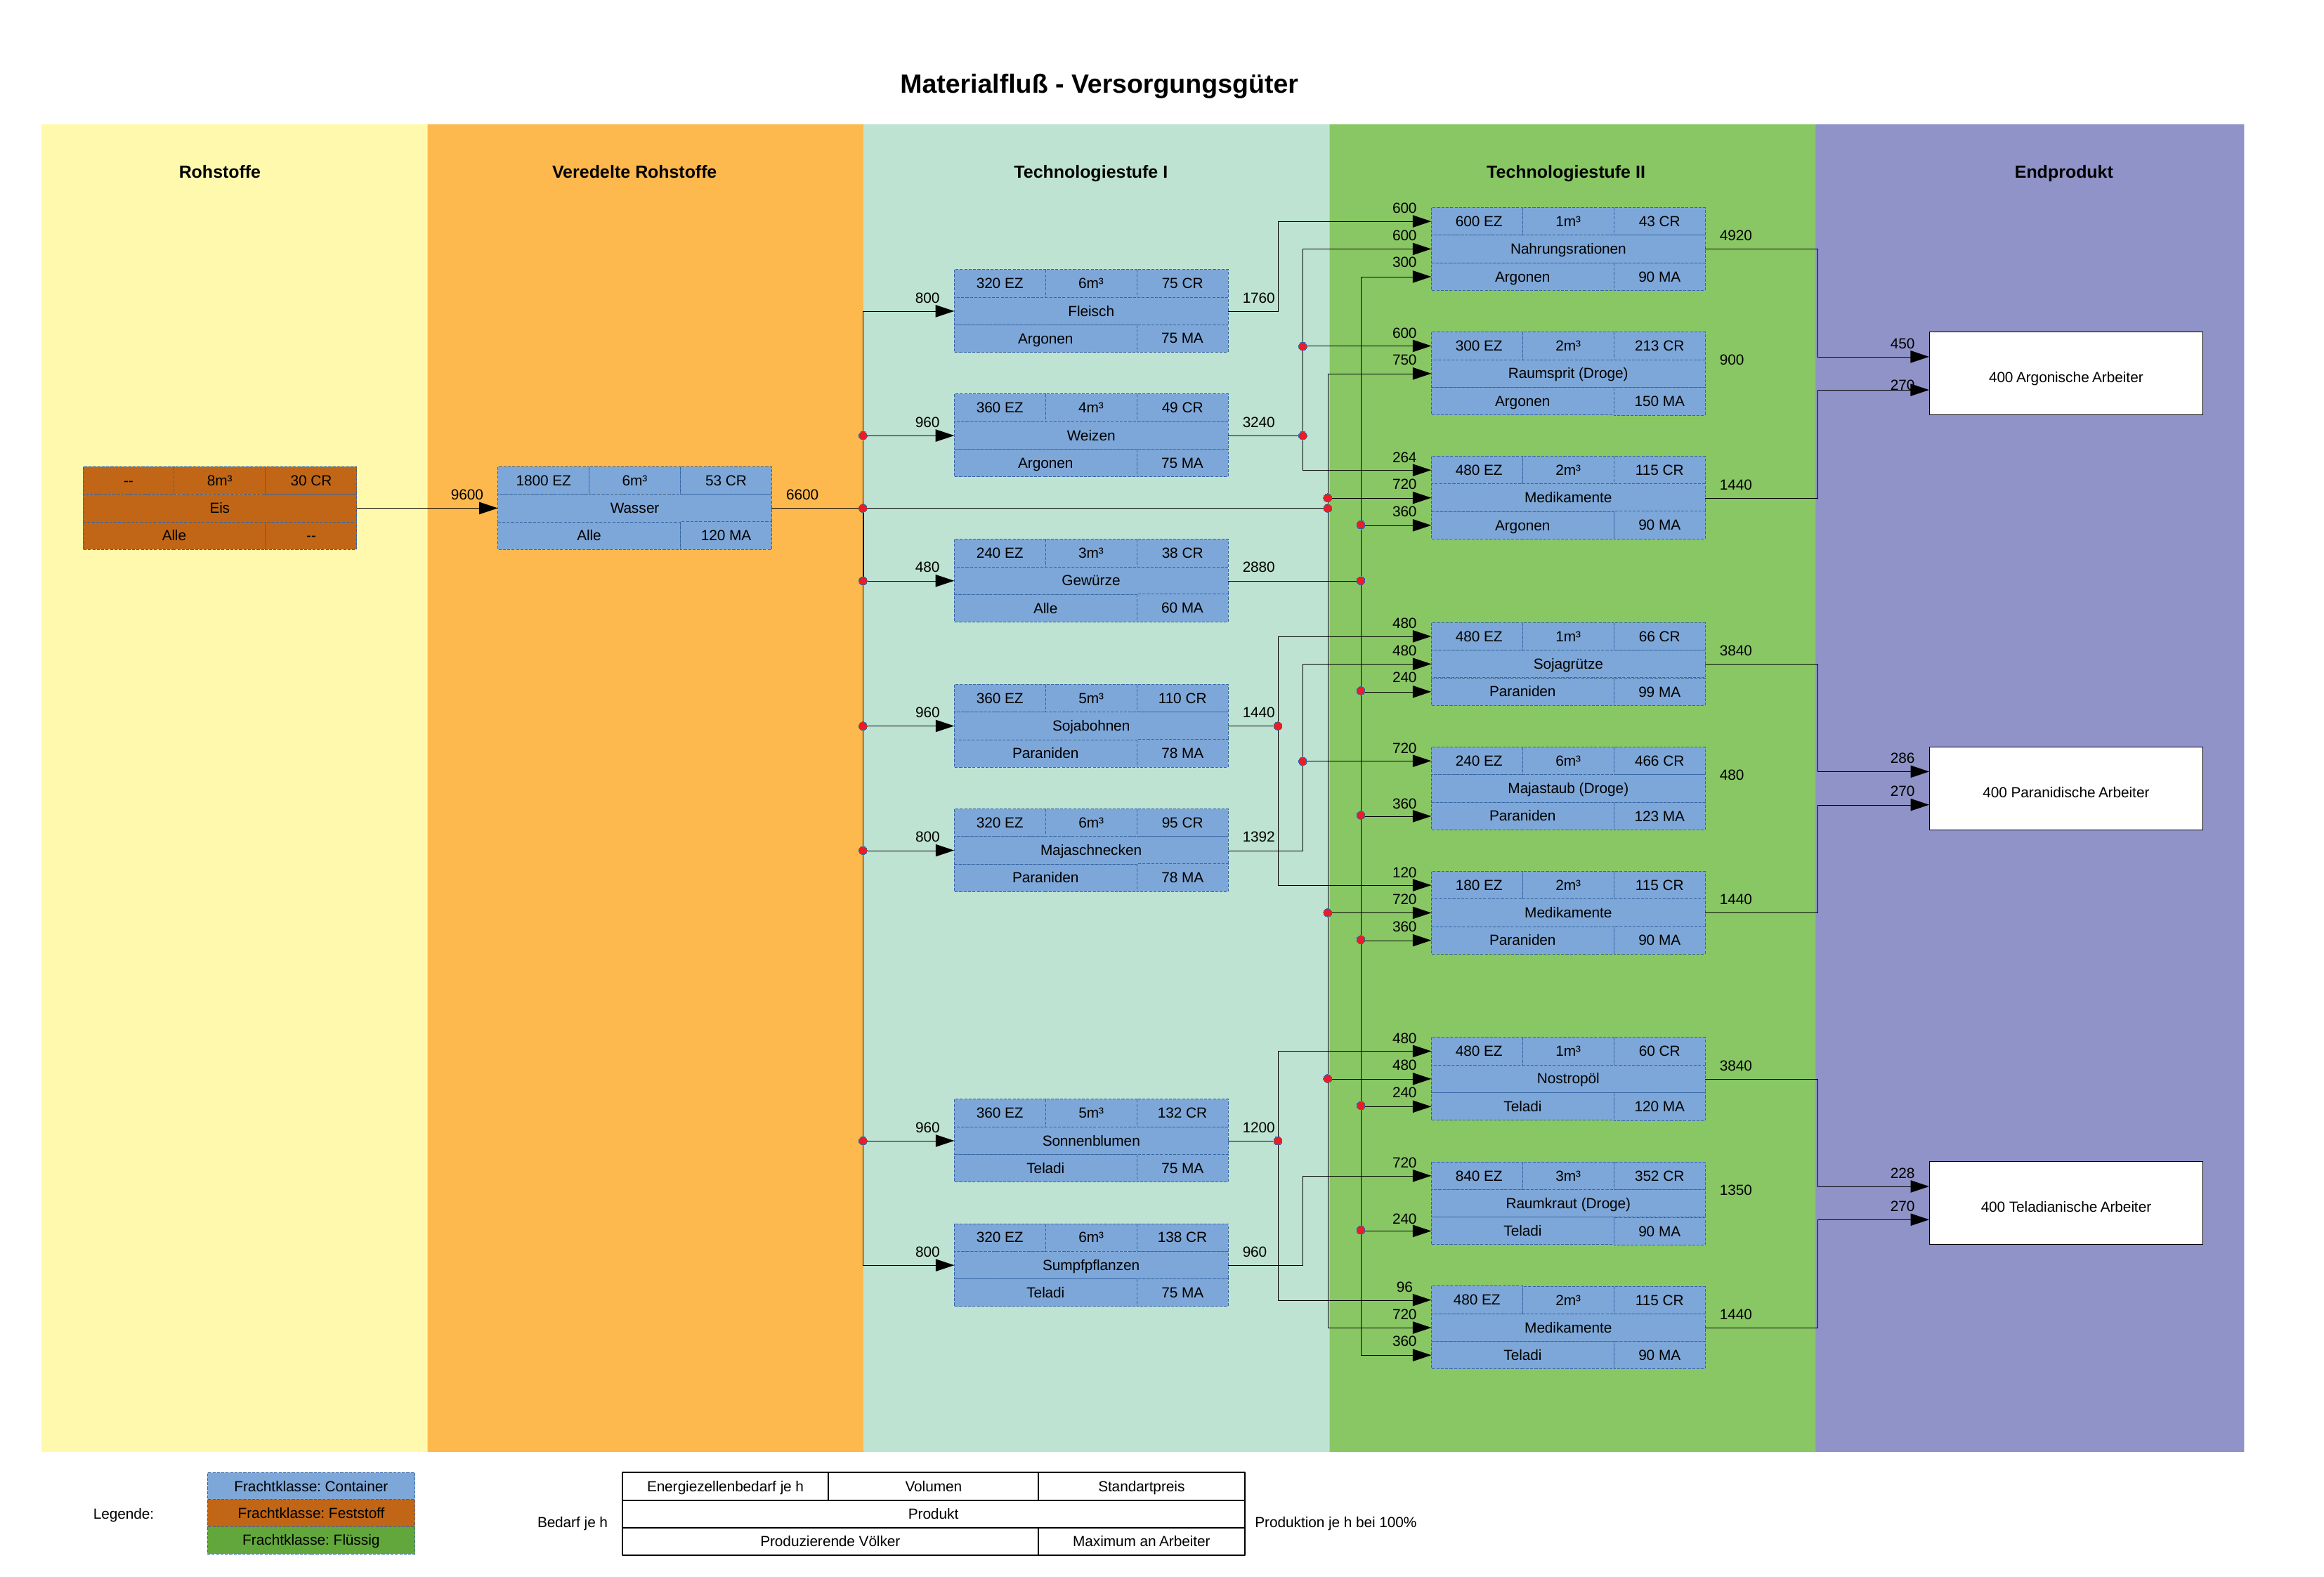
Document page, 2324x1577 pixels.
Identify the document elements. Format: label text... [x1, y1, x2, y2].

text_box 30 CR [265, 466, 357, 494]
text_box Paraniden [1431, 802, 1614, 830]
text_box 840 EZ [1431, 1162, 1522, 1189]
text_box 123 MA [1614, 802, 1706, 830]
text_box 320 EZ [954, 809, 1045, 836]
text_box 1m³ [1522, 1037, 1614, 1065]
text_box Paraniden [1431, 678, 1614, 706]
text_box Paraniden [954, 740, 1137, 768]
text_box 320 EZ [954, 269, 1045, 297]
text_box 75 MA [1137, 1278, 1229, 1307]
text_box 1440 [1232, 699, 1278, 726]
text_box Argonen [1431, 387, 1614, 415]
text_box 132 CR [1137, 1099, 1229, 1127]
text_box Medikamente [1431, 898, 1706, 927]
text_box 99 MA [1614, 678, 1706, 706]
text_box Bedarf je h [527, 1509, 618, 1536]
text_box 360 EZ [954, 1099, 1045, 1127]
text_box Frachtklasse: Flüssig [207, 1526, 415, 1555]
text_box Standartpreis [1038, 1472, 1245, 1500]
text_box 49 CR [1137, 393, 1229, 421]
text_box 3840 [1709, 1052, 1763, 1079]
text_box 400 Argonische Arbeiter [1929, 332, 2203, 415]
text_box 960 [905, 408, 951, 436]
text_box 600 EZ [1431, 207, 1522, 235]
text_box 400 Teladianische Arbeiter [1929, 1161, 2203, 1245]
text_box 300 [1382, 249, 1428, 276]
text_box Teladi [954, 1278, 1137, 1307]
text_box 360 [1382, 913, 1428, 940]
text_box 3840 [1709, 637, 1763, 664]
text_box 480 [1382, 610, 1428, 636]
text_box Sojabohnen [954, 712, 1229, 740]
text_box 600 [1382, 195, 1428, 222]
text_box 320 EZ [954, 1224, 1045, 1251]
text_box 120 [1382, 859, 1428, 885]
text_box 75 CR [1137, 269, 1229, 297]
text_box 213 CR [1614, 332, 1706, 360]
text_box 480 [905, 554, 951, 581]
text_box 720 [1382, 886, 1428, 912]
text_box 360 [1382, 790, 1428, 816]
text_box -- [83, 466, 174, 494]
text_box 4920 [1709, 222, 1763, 249]
text_box Sonnenblumen [954, 1127, 1229, 1154]
text_box Materialfluß - Versorgungsgüter [889, 63, 1310, 104]
text_box 115 CR [1614, 456, 1706, 483]
text_box 270 [1880, 778, 1926, 805]
text_box 96 [1382, 1274, 1423, 1300]
text_box 300 EZ [1431, 332, 1522, 360]
text_box Rohstoffe [168, 156, 272, 187]
text_box Sojagrütze [1431, 650, 1706, 678]
text_box 115 CR [1614, 871, 1706, 898]
text_box Alle [954, 594, 1137, 622]
text_box 240 EZ [954, 539, 1045, 567]
text_box Majastaub (Droge) [1431, 774, 1706, 802]
text_box 480 EZ [1431, 1285, 1523, 1314]
text_box 800 [905, 823, 951, 851]
text_box Produkt [622, 1500, 1245, 1528]
text_box 120 MA [680, 521, 772, 550]
text_box 90 MA [1614, 926, 1706, 955]
text_box 2m³ [1522, 332, 1614, 360]
text_box 2m³ [1523, 871, 1614, 898]
text_box Weizen [954, 421, 1229, 449]
text_box 150 MA [1614, 387, 1706, 416]
text_box 264 [1382, 444, 1428, 471]
text_box 5m³ [1045, 1099, 1137, 1127]
text_box Technologiestufe II [1476, 156, 1657, 187]
text_box 270 [1880, 371, 1926, 398]
text_box 720 [1382, 1301, 1428, 1328]
text_box 6m³ [1045, 1224, 1137, 1251]
text_box Endprodukt [2004, 156, 2124, 187]
text_box 480 [1382, 1052, 1428, 1079]
text_box 2m³ [1523, 1286, 1614, 1314]
text_box 6m³ [1045, 809, 1137, 836]
text_box 900 [1709, 346, 1755, 374]
text_box 960 [905, 699, 951, 726]
text_box 480 [1382, 637, 1428, 664]
text_box 180 EZ [1431, 871, 1523, 899]
text_box 1392 [1279, 823, 1286, 851]
text_box Fleisch [954, 297, 1229, 325]
text_box 480 [1382, 1025, 1428, 1051]
text_box Technologiestufe I [1003, 156, 1179, 187]
text_box 75 MA [1137, 449, 1229, 477]
text_box 352 CR [1614, 1162, 1706, 1189]
text_box 360 [1382, 497, 1428, 525]
text_box Medikamente [1431, 483, 1706, 511]
text_box 600 [1382, 320, 1428, 346]
text_box Sumpfpflanzen [954, 1251, 1229, 1278]
text_box 480 EZ [1431, 1037, 1522, 1065]
text_box 120 MA [1614, 1092, 1706, 1121]
text_box 1440 [1279, 699, 1286, 726]
text_box 400 Paranidische Arbeiter [1929, 747, 2203, 830]
text_box Argonen [1431, 511, 1614, 539]
text_box 3m³ [1522, 1162, 1614, 1189]
text_box 2880 [1232, 554, 1286, 581]
text_box 360 [1382, 1328, 1428, 1355]
text_box 1m³ [1522, 622, 1614, 650]
text_box 466 CR [1614, 747, 1706, 774]
text_box 1440 [1709, 471, 1763, 498]
text_box Legende: [83, 1500, 165, 1528]
text_box 480 EZ [1431, 456, 1523, 484]
text_box 60 CR [1614, 1037, 1706, 1065]
text_box 600 [1382, 222, 1428, 249]
text_box Raumsprit (Droge) [1431, 360, 1706, 387]
text_box Paraniden [954, 864, 1137, 892]
text_box Nahrungsrationen [1431, 235, 1706, 263]
text_box Maximum an Arbeiter [1038, 1527, 1245, 1556]
text_box Wasser [497, 494, 772, 522]
text_box 1760 [1232, 284, 1278, 311]
text_box 1800 EZ [497, 466, 589, 494]
text_box 720 [1382, 1149, 1428, 1176]
text_box Teladi [1431, 1092, 1614, 1120]
text_box 360 EZ [954, 393, 1045, 421]
text_box 286 [1880, 745, 1926, 771]
text_box 1200 [1232, 1113, 1278, 1141]
text_box 6m³ [589, 466, 680, 494]
text_box 138 CR [1137, 1224, 1229, 1251]
text_box 800 [905, 284, 951, 311]
text_box Majaschnecken [954, 836, 1229, 864]
text_box 60 MA [1137, 594, 1229, 622]
text_box 78 MA [1137, 739, 1229, 768]
text_box 38 CR [1137, 539, 1229, 567]
text_box Alle [497, 522, 680, 550]
text_box 6m³ [1522, 747, 1614, 774]
text_box 6m³ [1045, 269, 1137, 297]
text_box 450 [1880, 329, 1926, 357]
text_box Veredelte Rohstoffe [542, 156, 728, 187]
text_box 90 MA [1614, 511, 1706, 539]
text_box 240 [1382, 665, 1428, 691]
text_box Gewürze [954, 567, 1229, 594]
text_box 720 [1382, 734, 1428, 761]
text_box Produzierende Völker [622, 1528, 1038, 1556]
text_box 3240 [1232, 408, 1286, 436]
text_box Frachtklasse: Feststoff [207, 1499, 415, 1526]
text_box 4m³ [1045, 393, 1137, 421]
text_box 9600 [440, 481, 494, 509]
text_box 240 [1382, 1080, 1428, 1106]
text_box Eis [83, 494, 357, 522]
text_box 5m³ [1045, 684, 1137, 712]
text_box Nostropöl [1431, 1065, 1706, 1092]
text_box 90 MA [1614, 263, 1706, 291]
text_box 1200 [1279, 1113, 1286, 1141]
text_box Teladi [954, 1154, 1137, 1182]
text_box 115 CR [1614, 1286, 1706, 1314]
text_box 78 MA [1137, 863, 1229, 892]
text_box Alle [83, 522, 265, 550]
text_box 3m³ [1045, 539, 1137, 567]
text_box 8m³ [174, 466, 265, 494]
text_box 43 CR [1614, 207, 1706, 235]
text_box 1m³ [1522, 207, 1614, 235]
text_box 53 CR [680, 466, 772, 494]
text_box 800 [905, 1238, 951, 1265]
text_box 2m³ [1523, 456, 1614, 483]
text_box 90 MA [1614, 1217, 1706, 1245]
text_box [41, 124, 2245, 1452]
text_box 750 [1382, 346, 1428, 374]
text_box 6600 [776, 481, 829, 508]
text_box 1392 [1232, 823, 1278, 851]
text_box Argonen [954, 325, 1137, 353]
text_box 240 [1382, 1205, 1428, 1231]
text_box -- [265, 522, 357, 550]
text_box 75 MA [1137, 1154, 1229, 1182]
text_box Teladi [1431, 1341, 1614, 1369]
text_box Raumkraut (Droge) [1431, 1189, 1706, 1217]
text_box 360 EZ [954, 684, 1045, 712]
text_box Medikamente [1431, 1314, 1706, 1341]
text_box 90 MA [1614, 1341, 1706, 1369]
text_box Teladi [1431, 1217, 1614, 1245]
text_box Volumen [828, 1472, 1038, 1500]
text_box 1350 [1709, 1177, 1763, 1204]
text_box 1760 [1279, 284, 1286, 311]
text_box 720 [1382, 471, 1428, 497]
text_box 480 [1709, 761, 1755, 789]
text_box 1440 [1709, 1301, 1763, 1328]
text_box 1440 [1709, 886, 1763, 912]
text_box Paraniden [1431, 927, 1614, 955]
text_box 960 [905, 1113, 951, 1141]
text_box Frachtklasse: Container [207, 1472, 415, 1499]
text_box 240 EZ [1431, 747, 1522, 774]
text_box 66 CR [1614, 622, 1706, 650]
text_box 95 CR [1137, 809, 1229, 836]
text_box 228 [1880, 1159, 1926, 1186]
text_box Produktion je h bei 100% [1244, 1509, 1428, 1536]
text_box 75 MA [1137, 325, 1229, 353]
text_box 480 EZ [1431, 622, 1522, 650]
text_box 270 [1880, 1193, 1926, 1219]
text_box 960 [1232, 1238, 1278, 1265]
text_box Argonen [1431, 263, 1614, 291]
text_box Energiezellenbedarf je h [622, 1472, 828, 1500]
text_box 110 CR [1137, 684, 1229, 712]
text_box Argonen [954, 449, 1137, 477]
